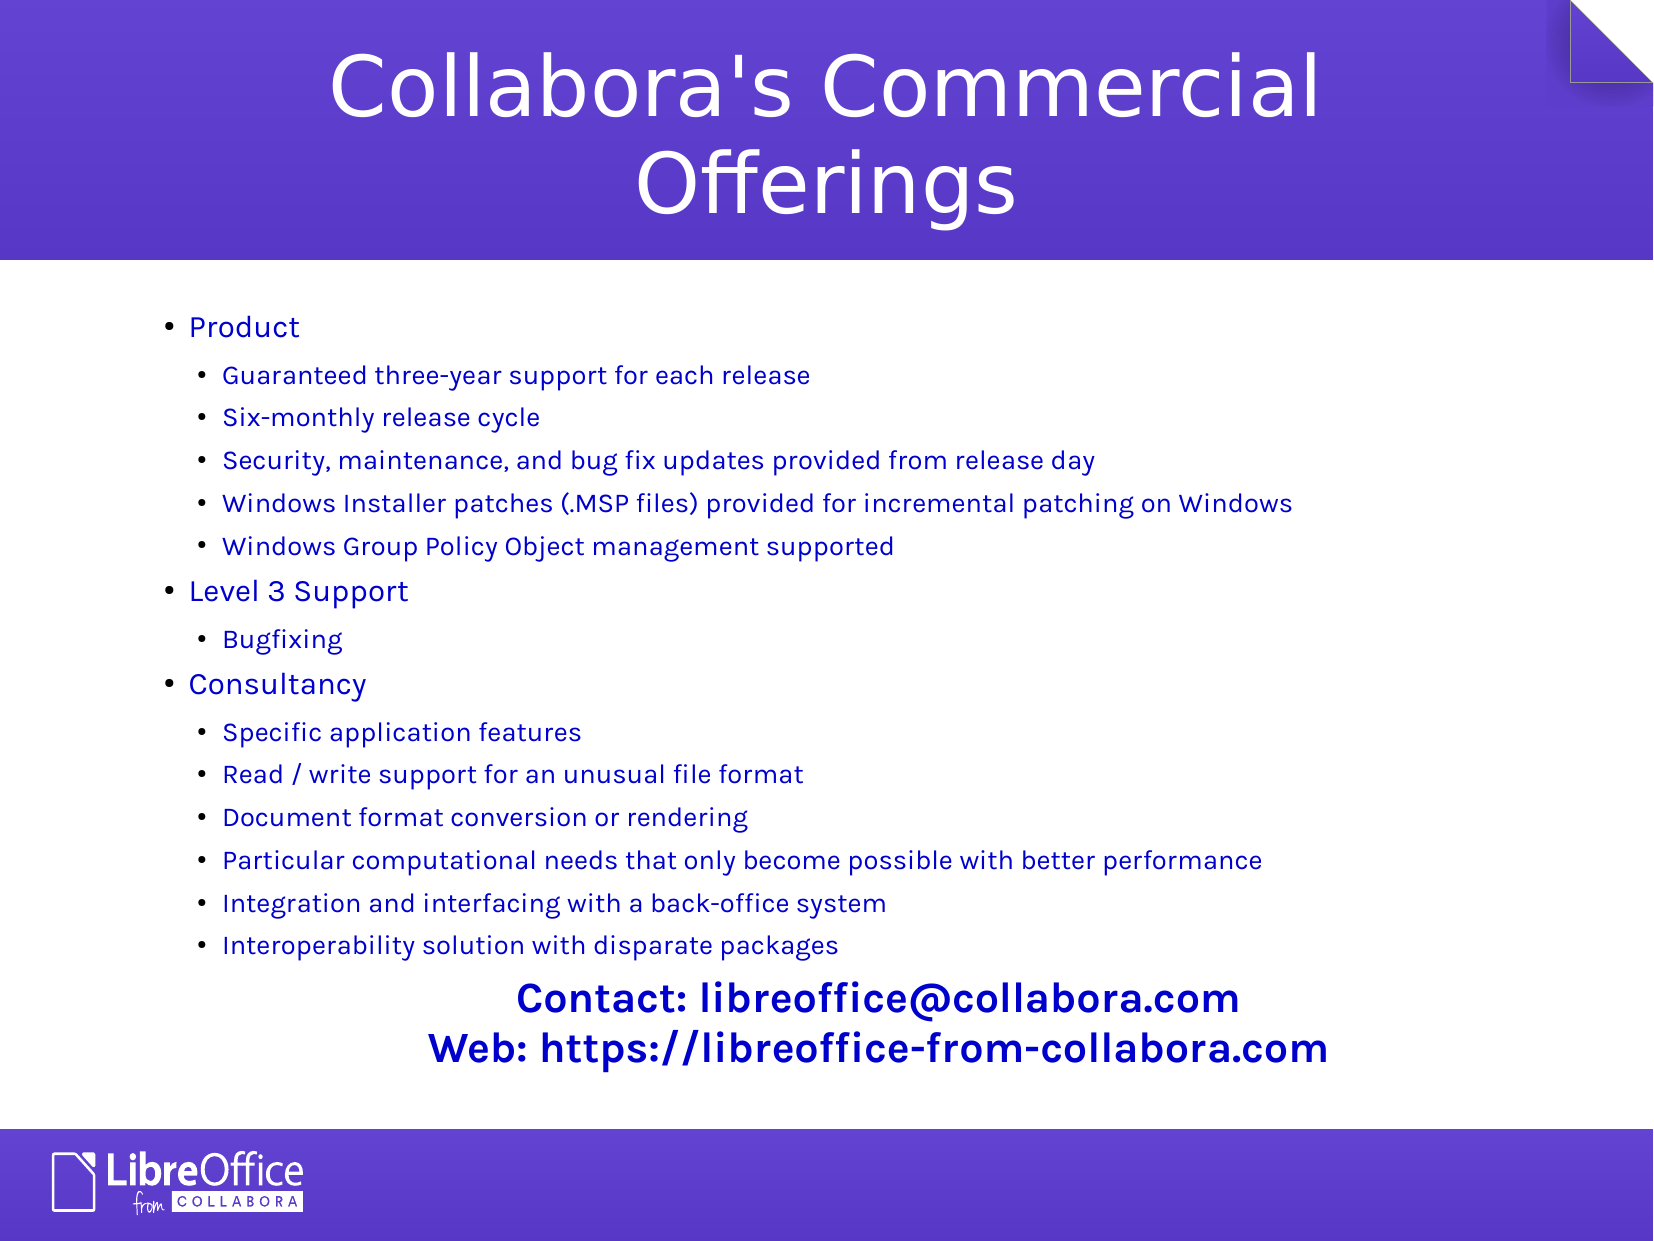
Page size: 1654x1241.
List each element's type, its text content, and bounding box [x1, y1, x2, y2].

list Product Guaranteed three-year support for each release Six-monthly release cycle Security, maintenance, and bug fix updates provided from release day Windows Installer patches (.MSP files) provided for incremental patching on Windows Windows Group Policy Object management supported Level 3 Support Bugfixing Consultancy Specific application features Read / write support for an unusual file format Document format conversion or rendering Particular computational needs that only become possible with better performance Integration and interfacing with a back-office system Interoperability solution with disparate packages Contact: libreoffice@collabora.com Web: https://libreoffice-from-collabora.com [155, 308, 1535, 1087]
title Collabora's Commercial Offerings [165, 70, 1488, 201]
